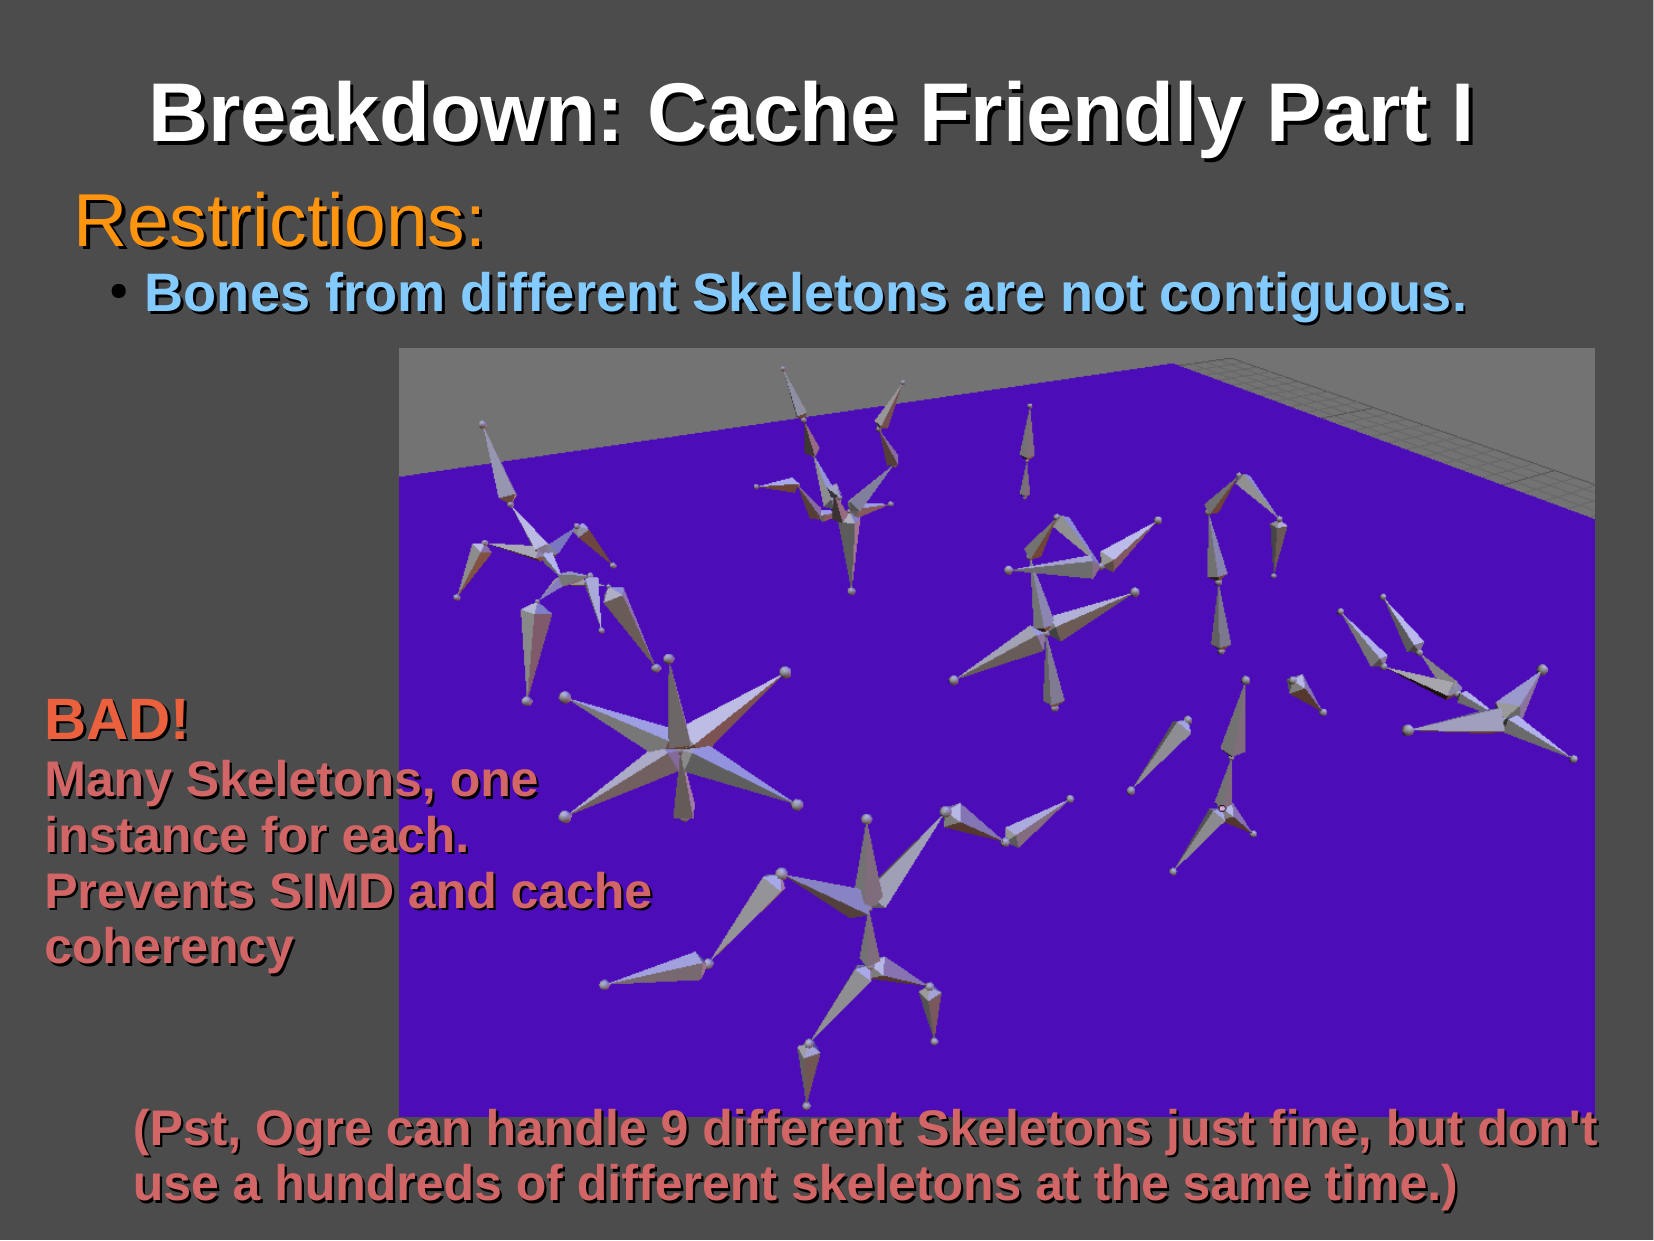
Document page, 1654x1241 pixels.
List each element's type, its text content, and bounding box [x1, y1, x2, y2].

text_box Restrictions: Bones from different Skeletons are not contiguous. [59, 171, 1565, 331]
picture [399, 348, 1595, 1092]
text_box BAD! Many Skeletons, one instance for each. Prevents SIMD and cache coherency [29, 679, 680, 1034]
text_box Breakdown: Cache Friendly Part I [88, 59, 1536, 168]
text_box (Pst, Ogre can handle 9 different Skeletons just fine, but don't use a hundreds of different skeletons at the same time.) [118, 1092, 1654, 1241]
